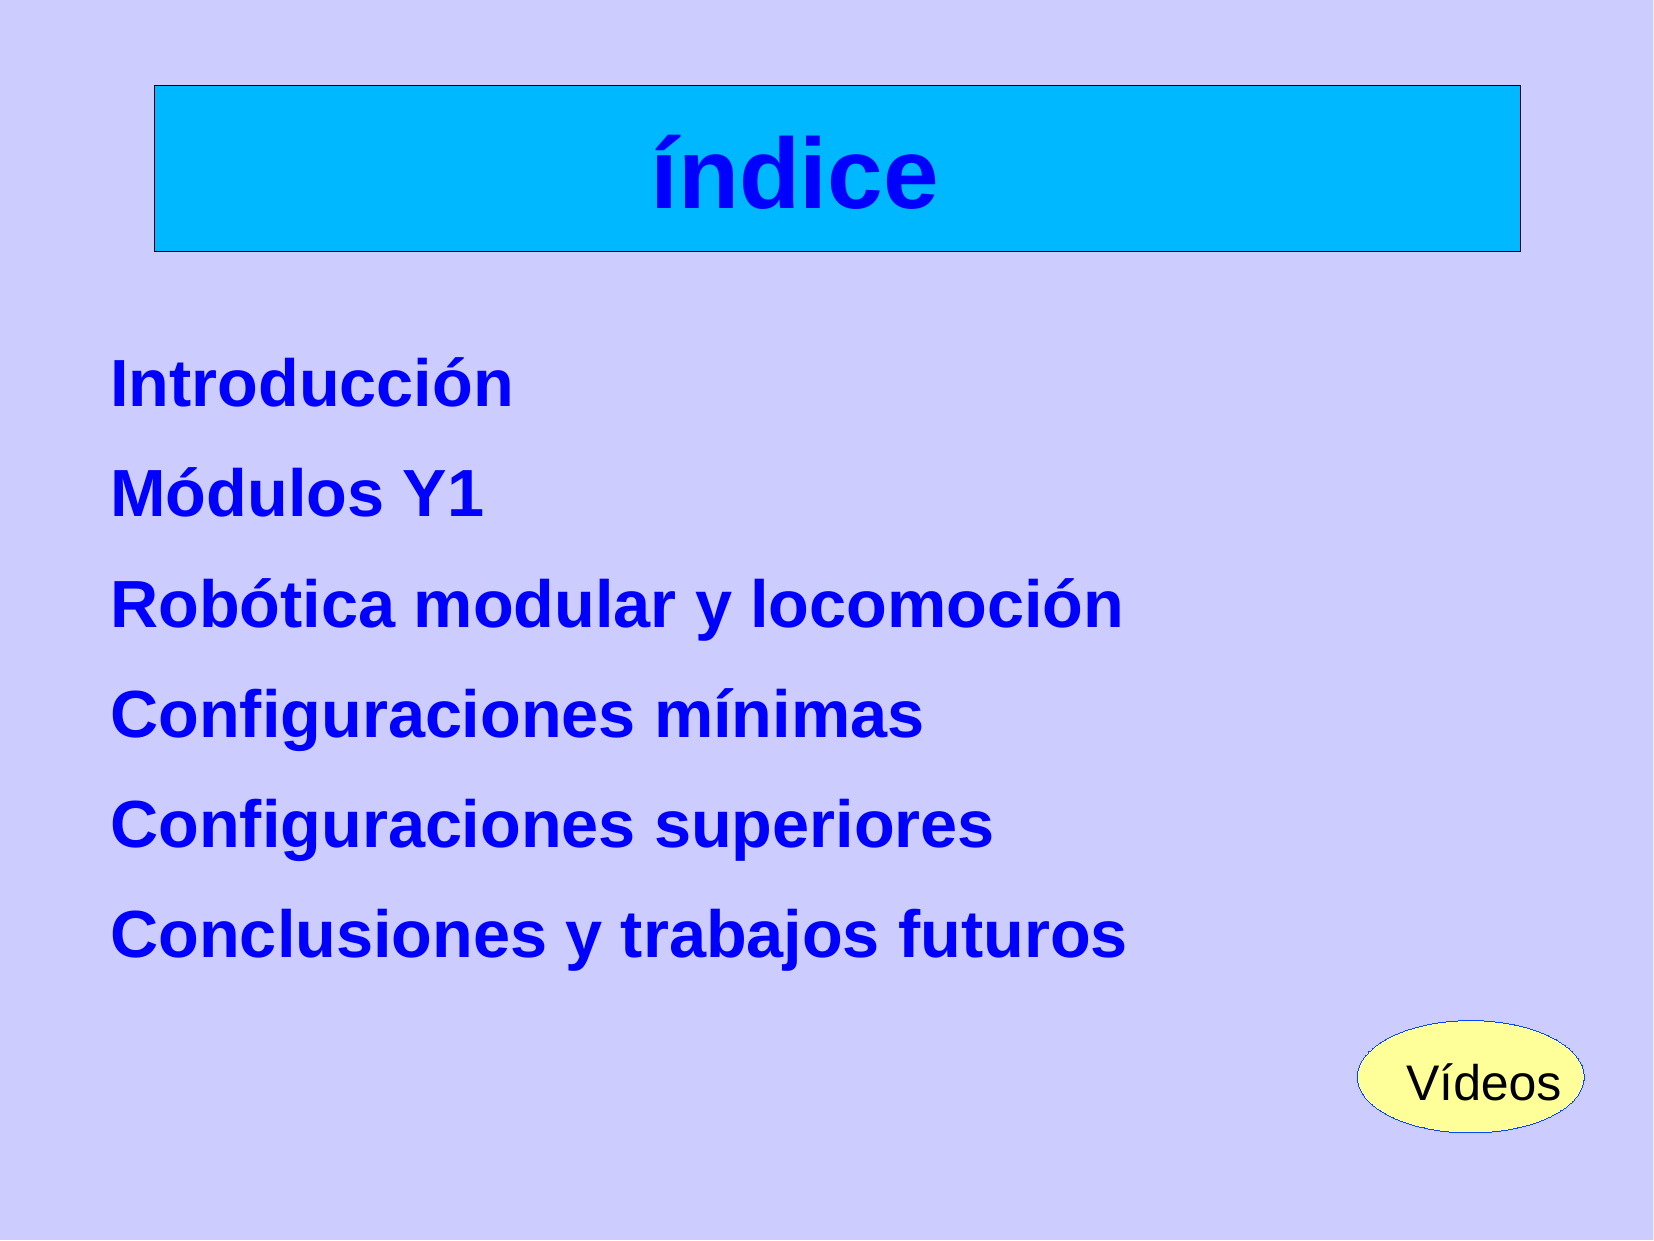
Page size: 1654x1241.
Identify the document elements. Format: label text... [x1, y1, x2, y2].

text_box [154, 85, 1521, 252]
text_box [1357, 1020, 1585, 1133]
text_box Vídeos [1406, 1054, 1559, 1111]
text_box Introducción Módulos Y1 Robótica modular y locomoción Configuraciones mínimas Configuraciones superiores Conclusiones y trabajos futuros [92, 346, 1604, 1029]
text_box índice [650, 118, 1084, 230]
